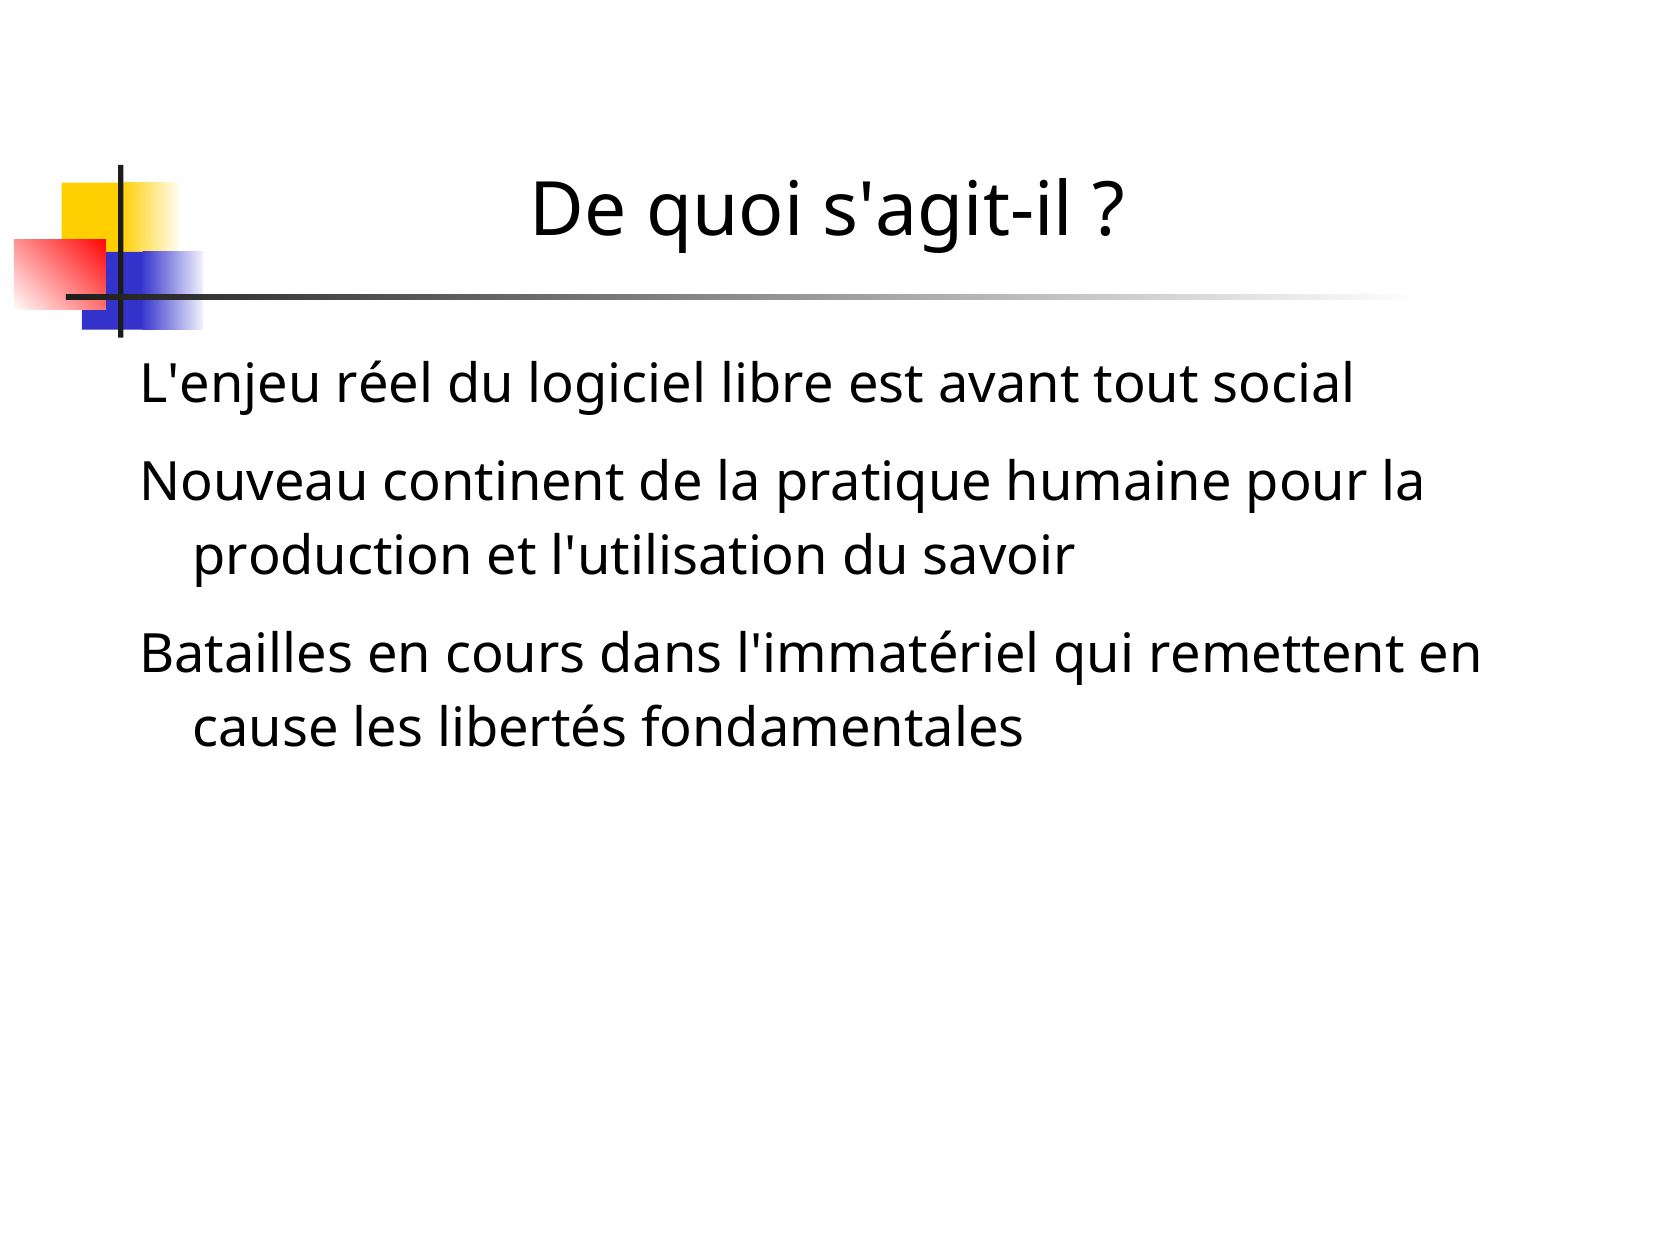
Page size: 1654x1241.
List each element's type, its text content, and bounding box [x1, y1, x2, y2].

list L'enjeu réel du logiciel libre est avant tout social Nouveau continent de la pratique humaine pour la production et l'utilisation du savoir Batailles en cours dans l'immatériel qui remettent en cause les libertés fondamentales [121, 344, 1534, 1112]
title De quoi s'agit-il ? [121, 102, 1534, 311]
